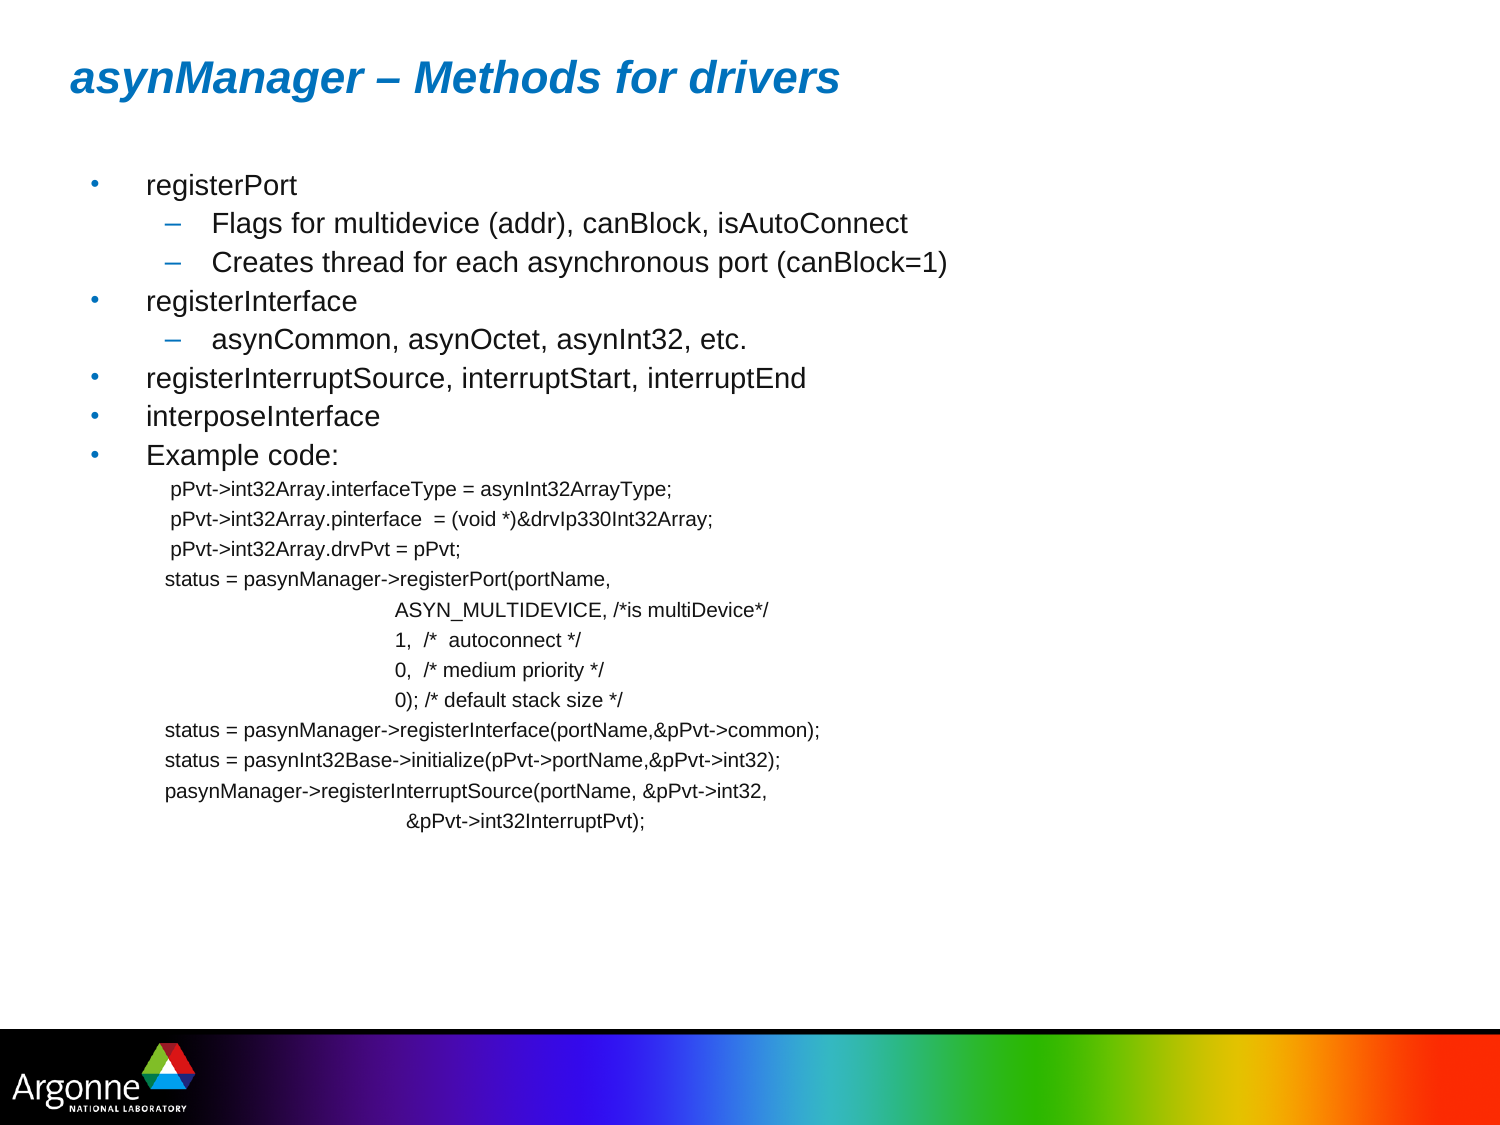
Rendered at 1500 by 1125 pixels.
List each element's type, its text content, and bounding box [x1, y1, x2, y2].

picture [0, 1029, 1500, 1125]
title asynManager – Methods for drivers [55, 54, 1361, 112]
list registerPort Flags for multidevice (addr), canBlock, isAutoConnect Creates thread for each asynchronous port (canBlock=1) registerInterface asynCommon, asynOctet, asynInt32, etc. registerInterruptSource, interruptStart, interruptEnd interposeInterface Example code: pPvt->int32Array.interfaceType = asynInt32ArrayType; pPvt->int32Array.pinterface = (void *)&drvIp330Int32Array; pPvt->int32Array.drvPvt = pPvt; status = pasynManager->registerPort(portName, ASYN_MULTIDEVICE, /*is multiDevice*/ 1, /* autoconnect */ 0, /* medium priority */ 0); /* default stack size */ status = pasynManager->registerInterface(portName,&pPvt->common); status = pasynInt32Base->initialize(pPvt->portName,&pPvt->int32); pasynManager->registerInterruptSource(portName, &pPvt->int32, &pPvt->int32InterruptPvt); [75, 162, 1363, 895]
